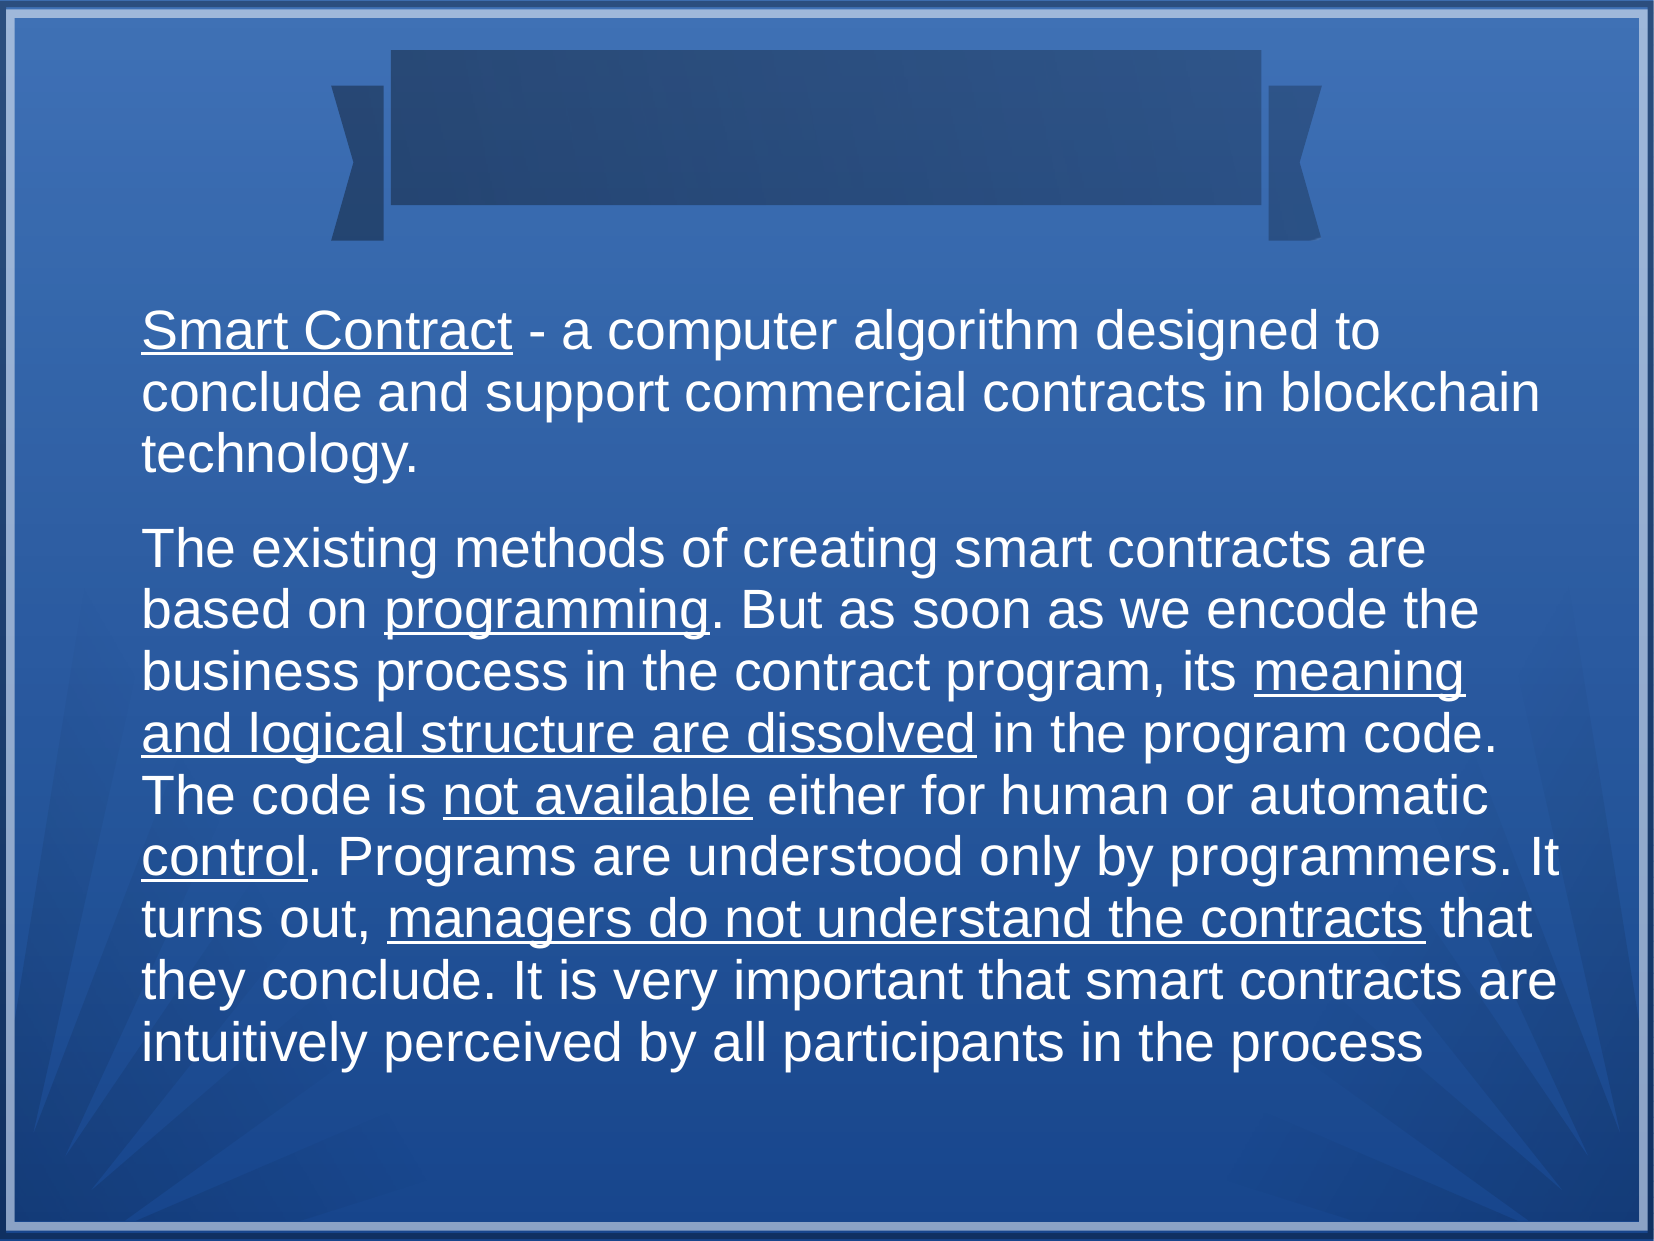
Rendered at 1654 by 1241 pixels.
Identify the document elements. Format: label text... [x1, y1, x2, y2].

list Smart Contract - a computer algorithm designed to conclude and support commercial contracts in blockchain technology. The existing methods of creating smart contracts are based on programming. But as soon as we encode the business process in the contract program, its meaning and logical structure are dissolved in the program code. The code is not available either for human or automatic control. Programs are understood only by programmers. It turns out, managers do not understand the contracts that they conclude. It is very important that smart contracts are intuitively perceived by all participants in the process [82, 299, 1571, 1130]
